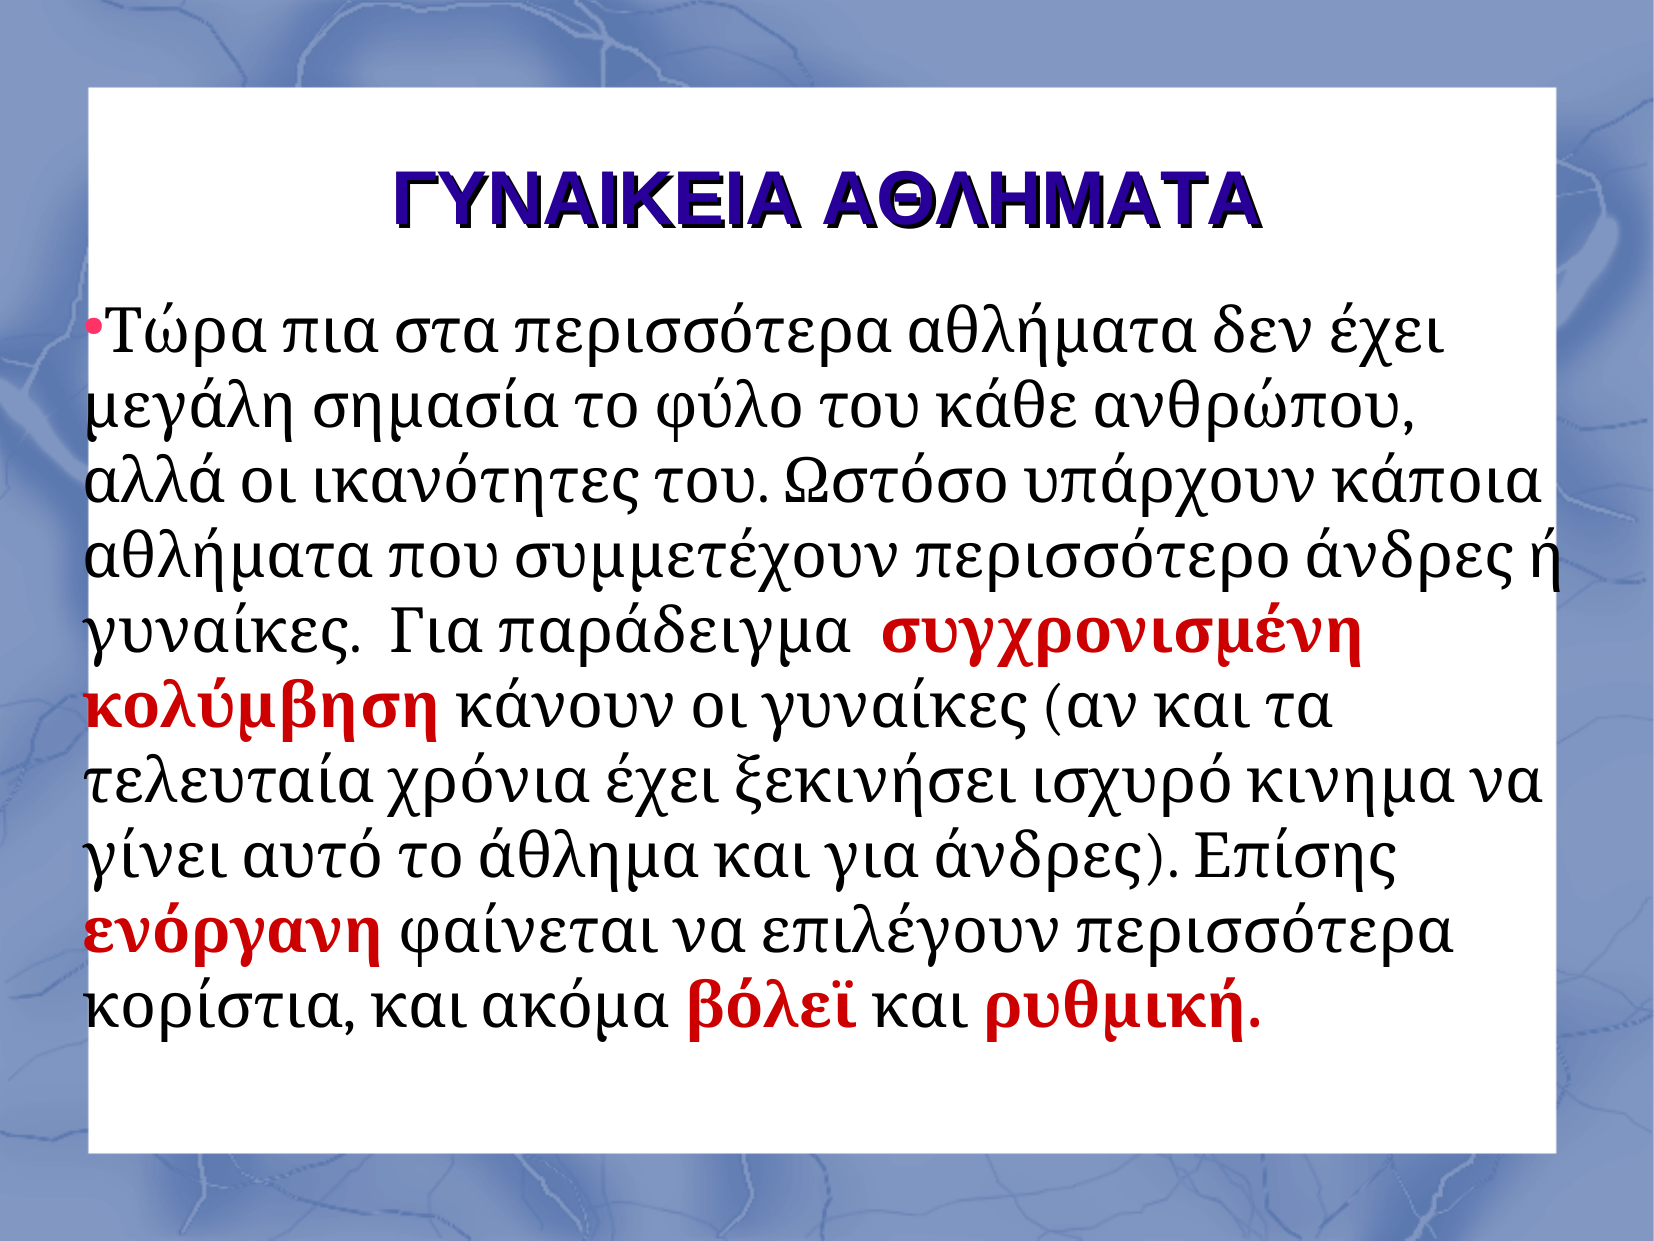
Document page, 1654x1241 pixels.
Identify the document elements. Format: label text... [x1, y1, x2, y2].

list Τώρα πια στα περισσότερα αθλήματα δεν έχει μεγάλη σημασία το φύλο του κάθε ανθρώπου, αλλά οι ικανότητες του. Ωστόσο υπάρχουν κάποια αθλήματα που συμμετέχουν περισσότερο άνδρες ή γυναίκες. Για παράδειγμα συγχρονισμένη κολύμβηση κάνουν οι γυναίκες (αν και τα τελευταία χρόνια έχει ξεκινήσει ισχυρό κινημα να γίνει αυτό το άθλημα και για άνδρες). Επίσης ενόργανη φαίνεται να επιλέγουν περισσότερα κορίστια, και ακόμα βόλεϊ και ρυθμική. [82, 290, 1571, 1109]
title ΓΥΝΑΙΚΕΙΑ ΑΘΛΗΜΑΤΑ [118, 90, 1536, 290]
